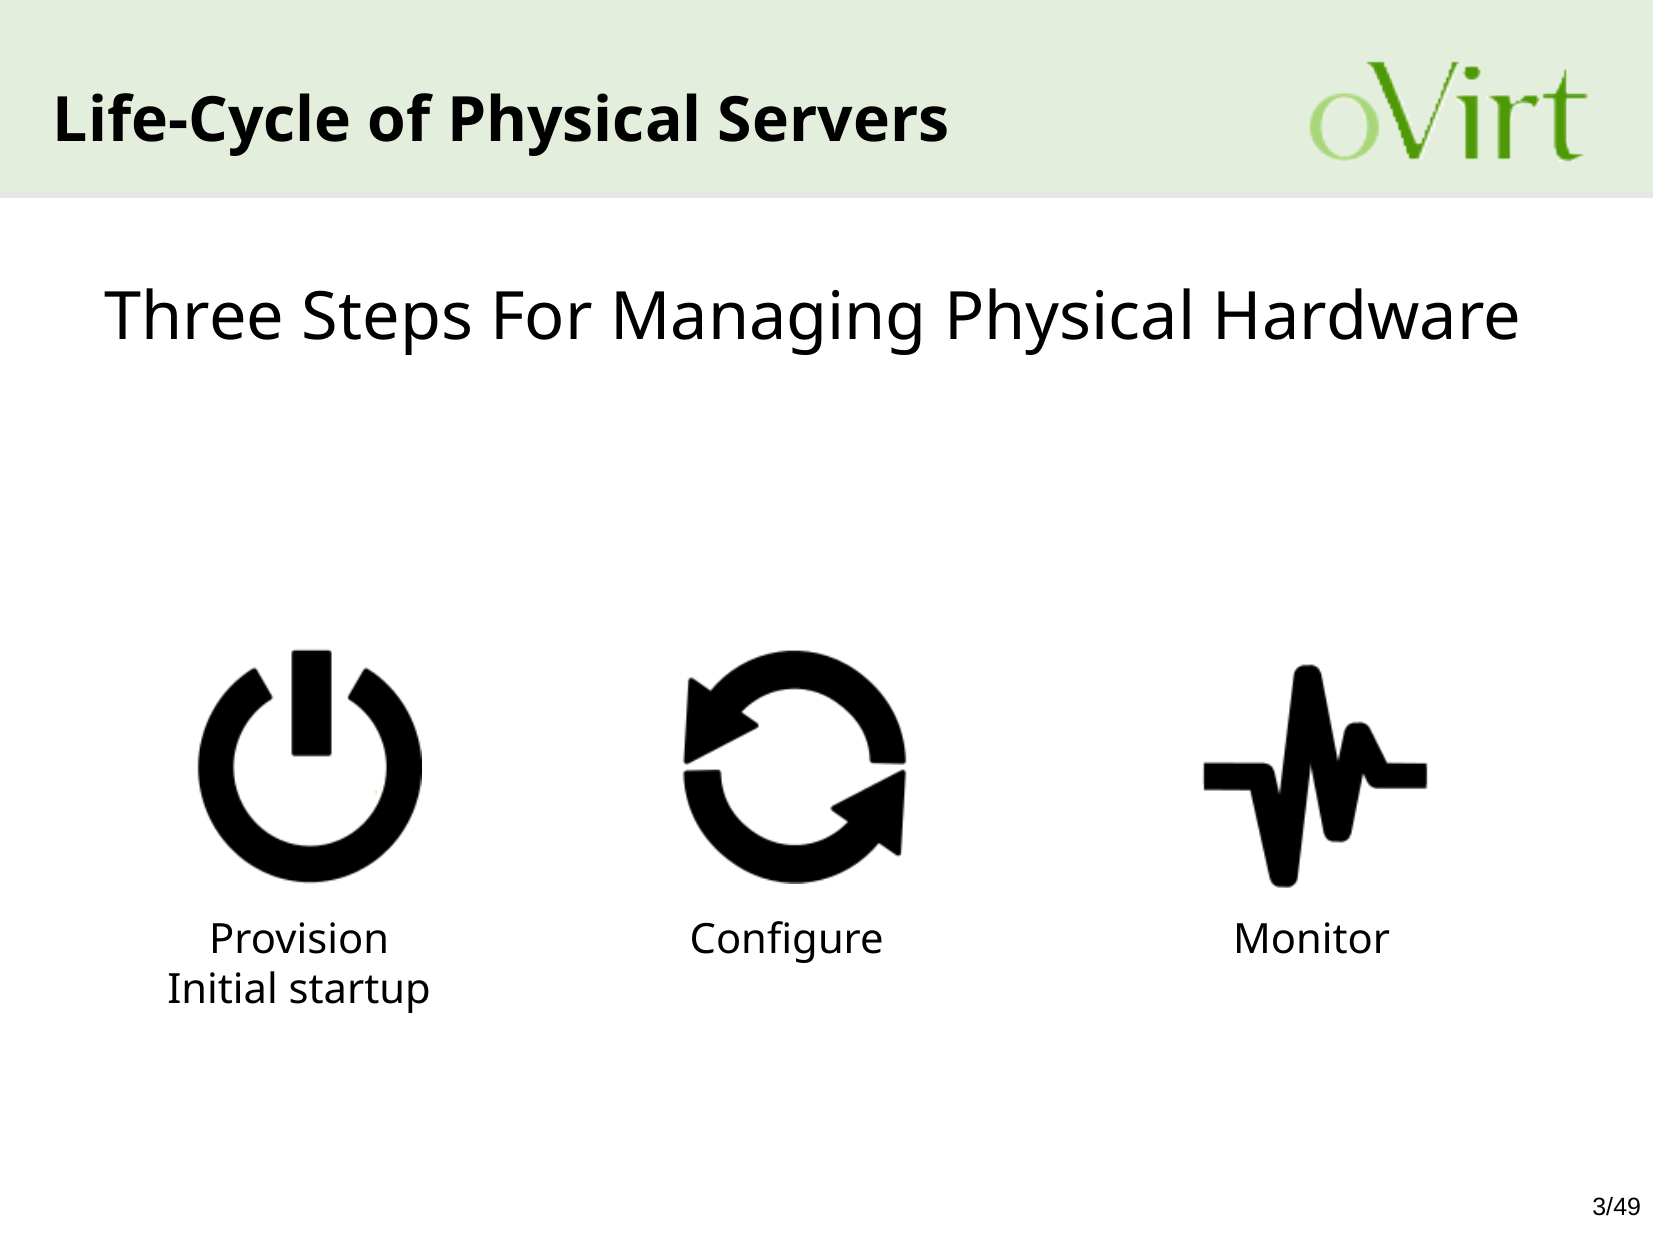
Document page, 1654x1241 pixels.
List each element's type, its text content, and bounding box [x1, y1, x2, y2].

text_box Provision Initial startup [140, 904, 458, 1020]
picture [195, 641, 422, 884]
title Life-Cycle of Physical Servers [52, 14, 1330, 154]
text_box Monitor [1153, 904, 1471, 1038]
text_box Three Steps For Managing Physical Hardware [45, 264, 1583, 459]
picture [1201, 650, 1429, 893]
picture [680, 641, 908, 884]
picture [1289, 36, 1613, 181]
text_box Configure [628, 904, 946, 970]
